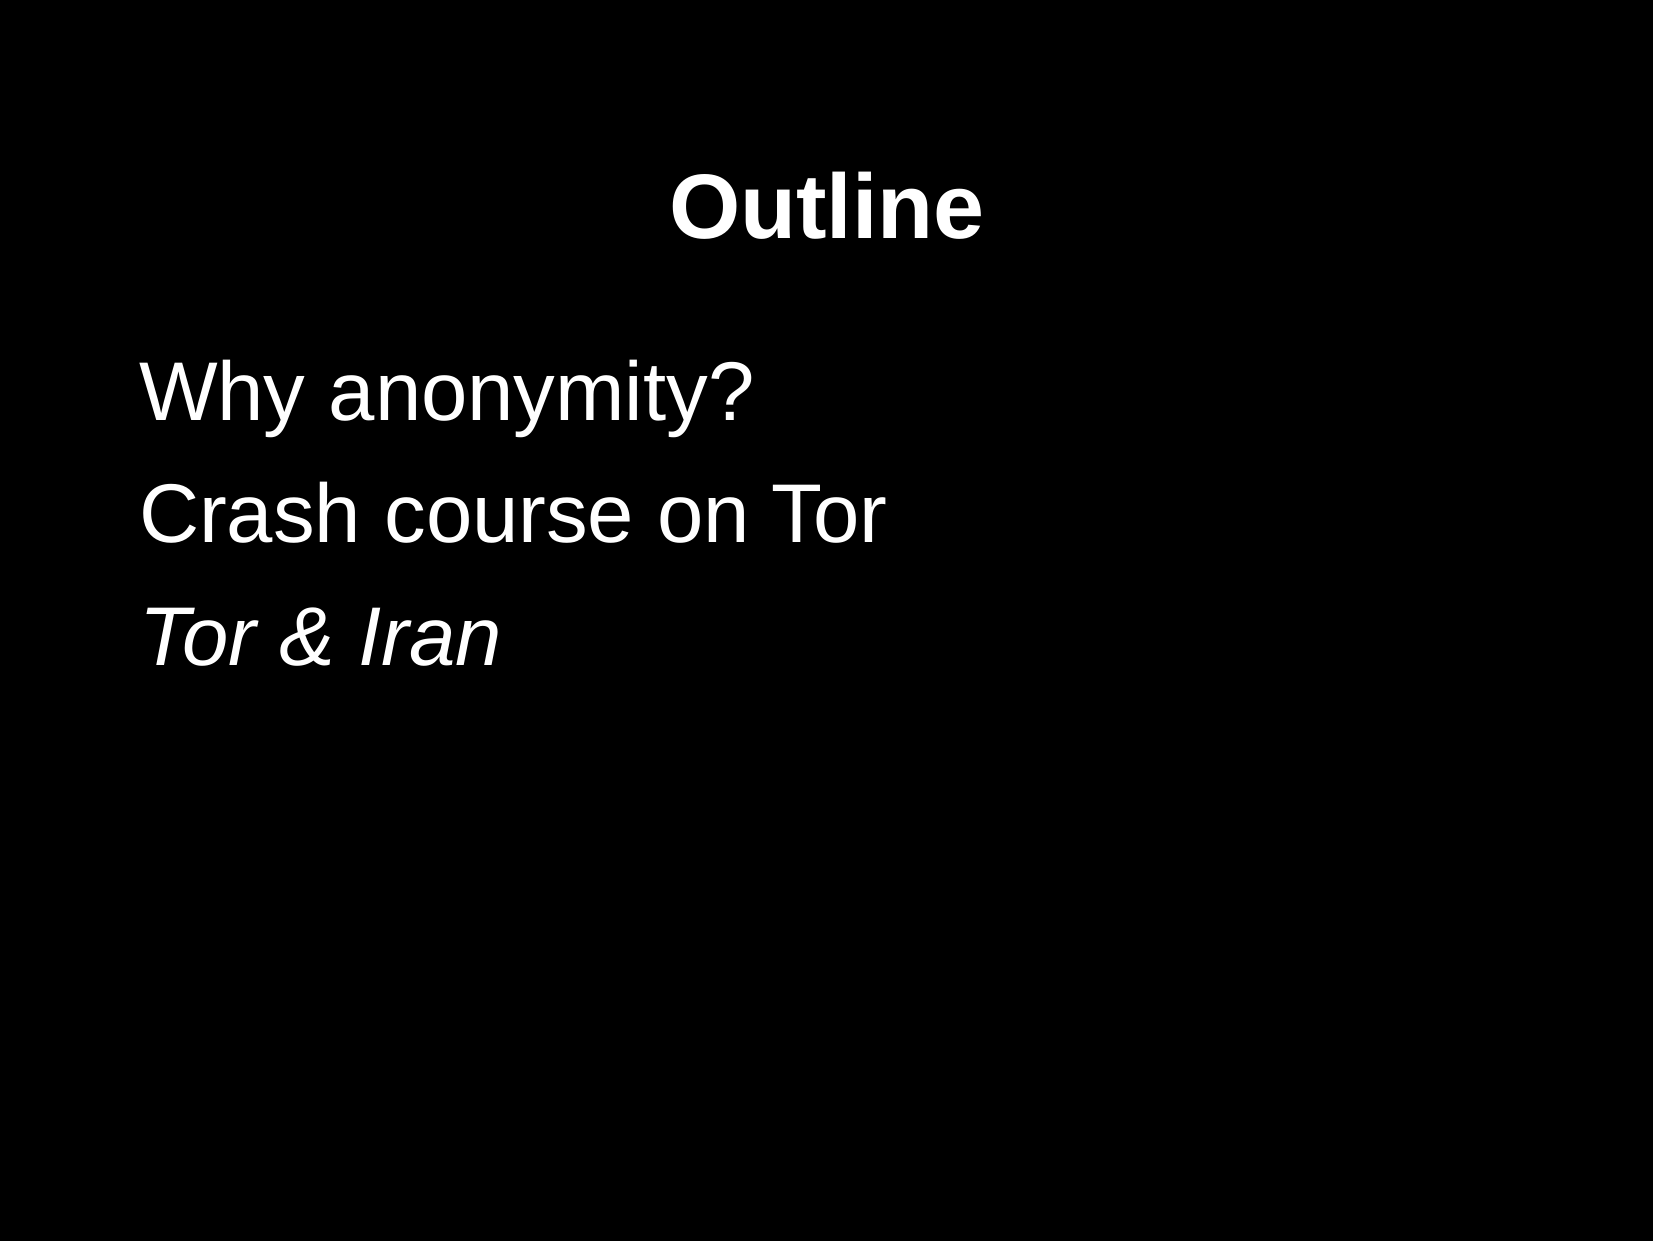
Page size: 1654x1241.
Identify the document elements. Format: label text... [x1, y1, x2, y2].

list Why anonymity? Crash course on Tor Tor & Iran [121, 344, 1534, 683]
title Outline [121, 102, 1534, 311]
